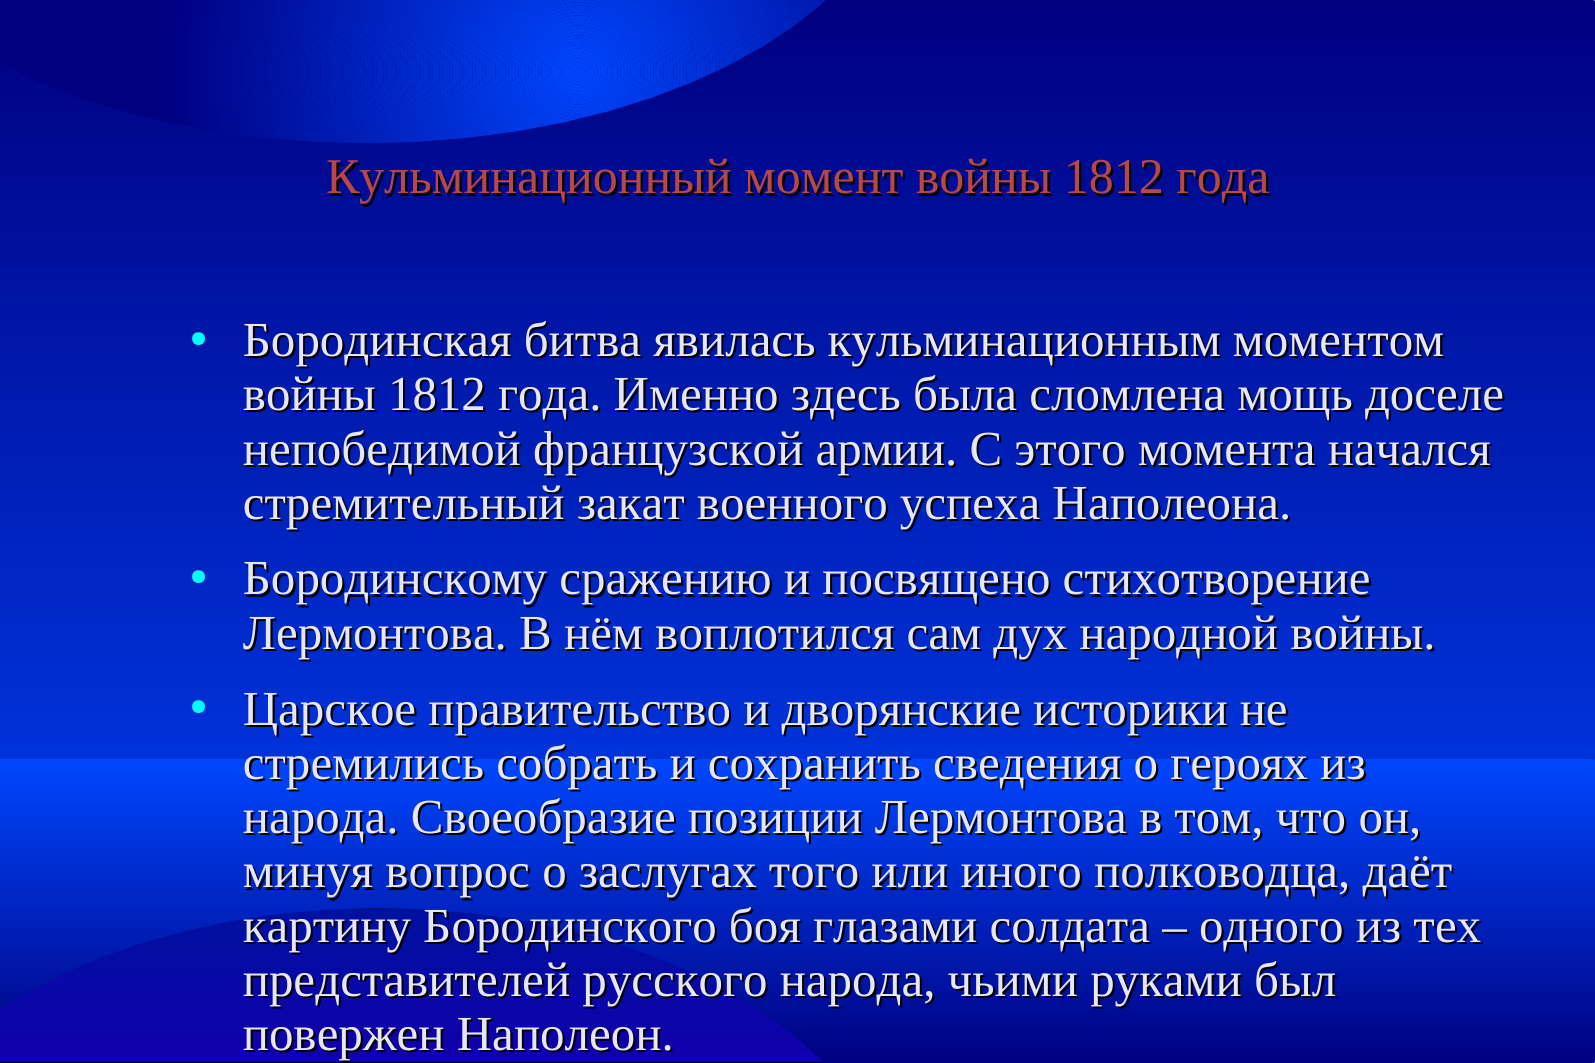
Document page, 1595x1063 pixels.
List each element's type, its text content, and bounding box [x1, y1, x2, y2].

title Кульминационный момент войны 1812 года [117, 99, 1479, 255]
list Бородинская битва явилась кульминационным моментом войны 1812 года. Именно здесь была сломлена мощь доселе непобедимой французской армии. С этого момента начался стремительный закат военного успеха Наполеона. Бородинскому сражению и посвящено стихотворение Лермонтова. В нём воплотился сам дух народной войны. Царское правительство и дворянские историки не стремились собрать и сохранить сведения о героях из народа. Своеобразие позиции Лермонтова в том, что он, минуя вопрос о заслугах того или иного полководца, даёт картину Бородинского боя глазами солдата – одного из тех представителей русского народа, чьими руками был повержен Наполеон. [172, 312, 1514, 1063]
